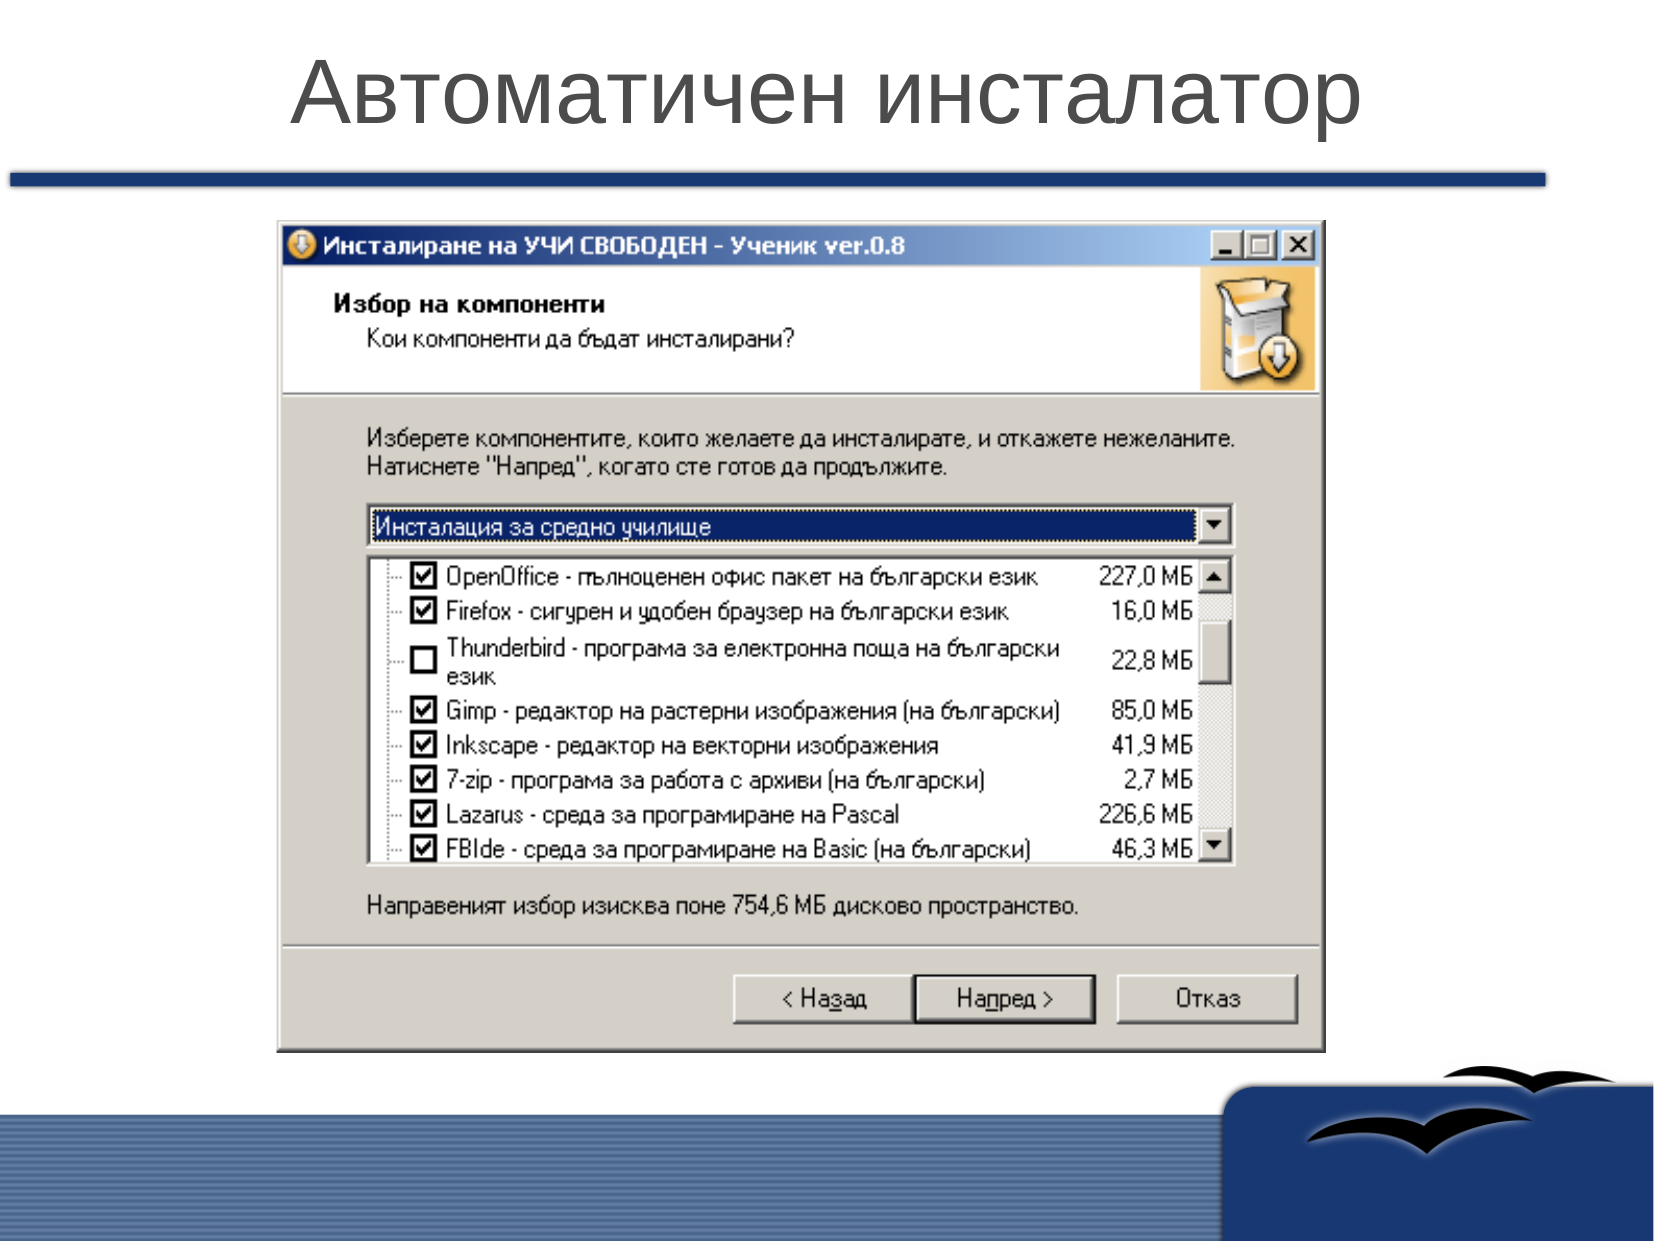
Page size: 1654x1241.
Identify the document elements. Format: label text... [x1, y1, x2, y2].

title Автоматичен инсталатор [121, 20, 1534, 164]
picture [0, 0, 1654, 1241]
